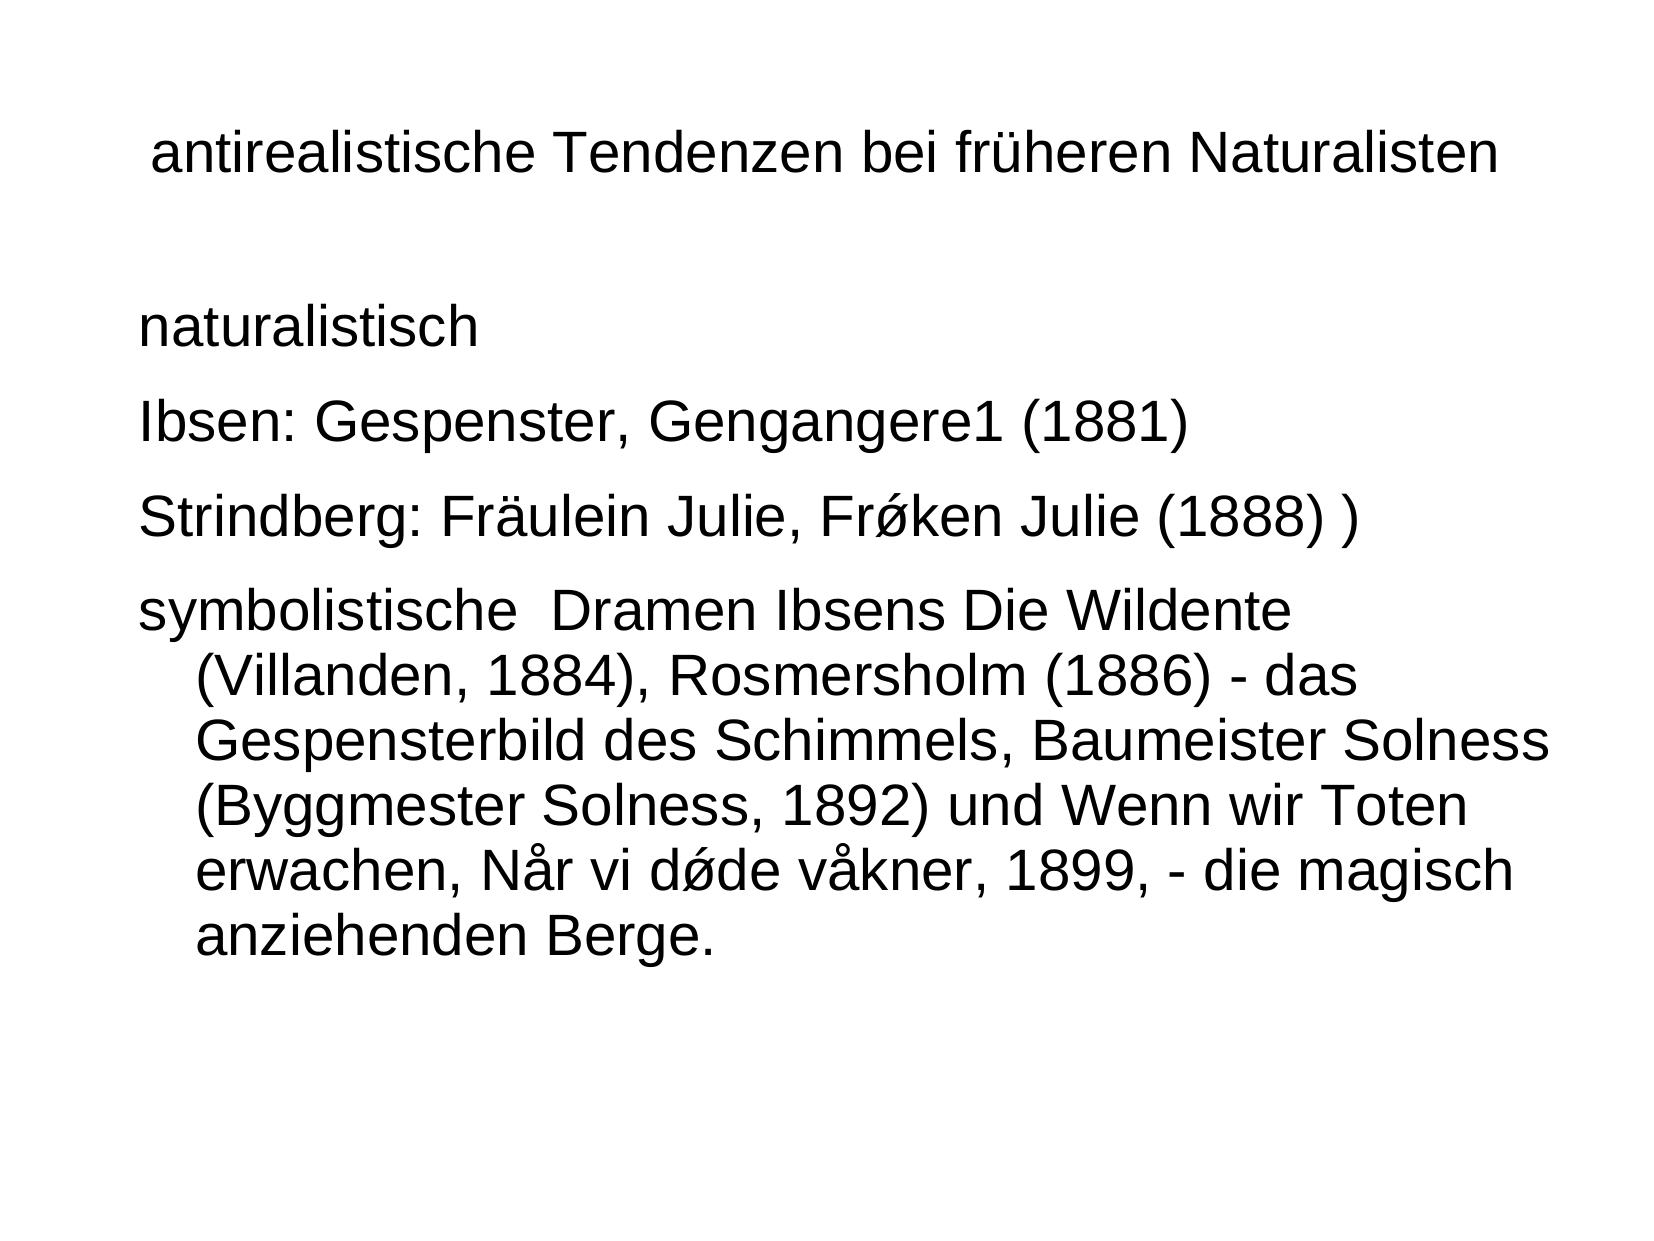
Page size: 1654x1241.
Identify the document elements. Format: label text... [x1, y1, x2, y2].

title antirealistische Tendenzen bei früheren Naturalisten [82, 49, 1571, 257]
list naturalistisch Ibsen: Gespenster, Gengangere1 (1881) Strindberg: Fräulein Julie, Frǿken Julie (1888) ) symbolistische Dramen Ibsens Die Wildente (Villanden, 1884), Rosmersholm (1886) - das Gespensterbild des Schimmels, Baumeister Solness (Byggmester Solness, 1892) und Wenn wir Toten erwachen, Når vi dǿde våkner, 1899, - die magisch anziehenden Berge. [82, 290, 1571, 1157]
